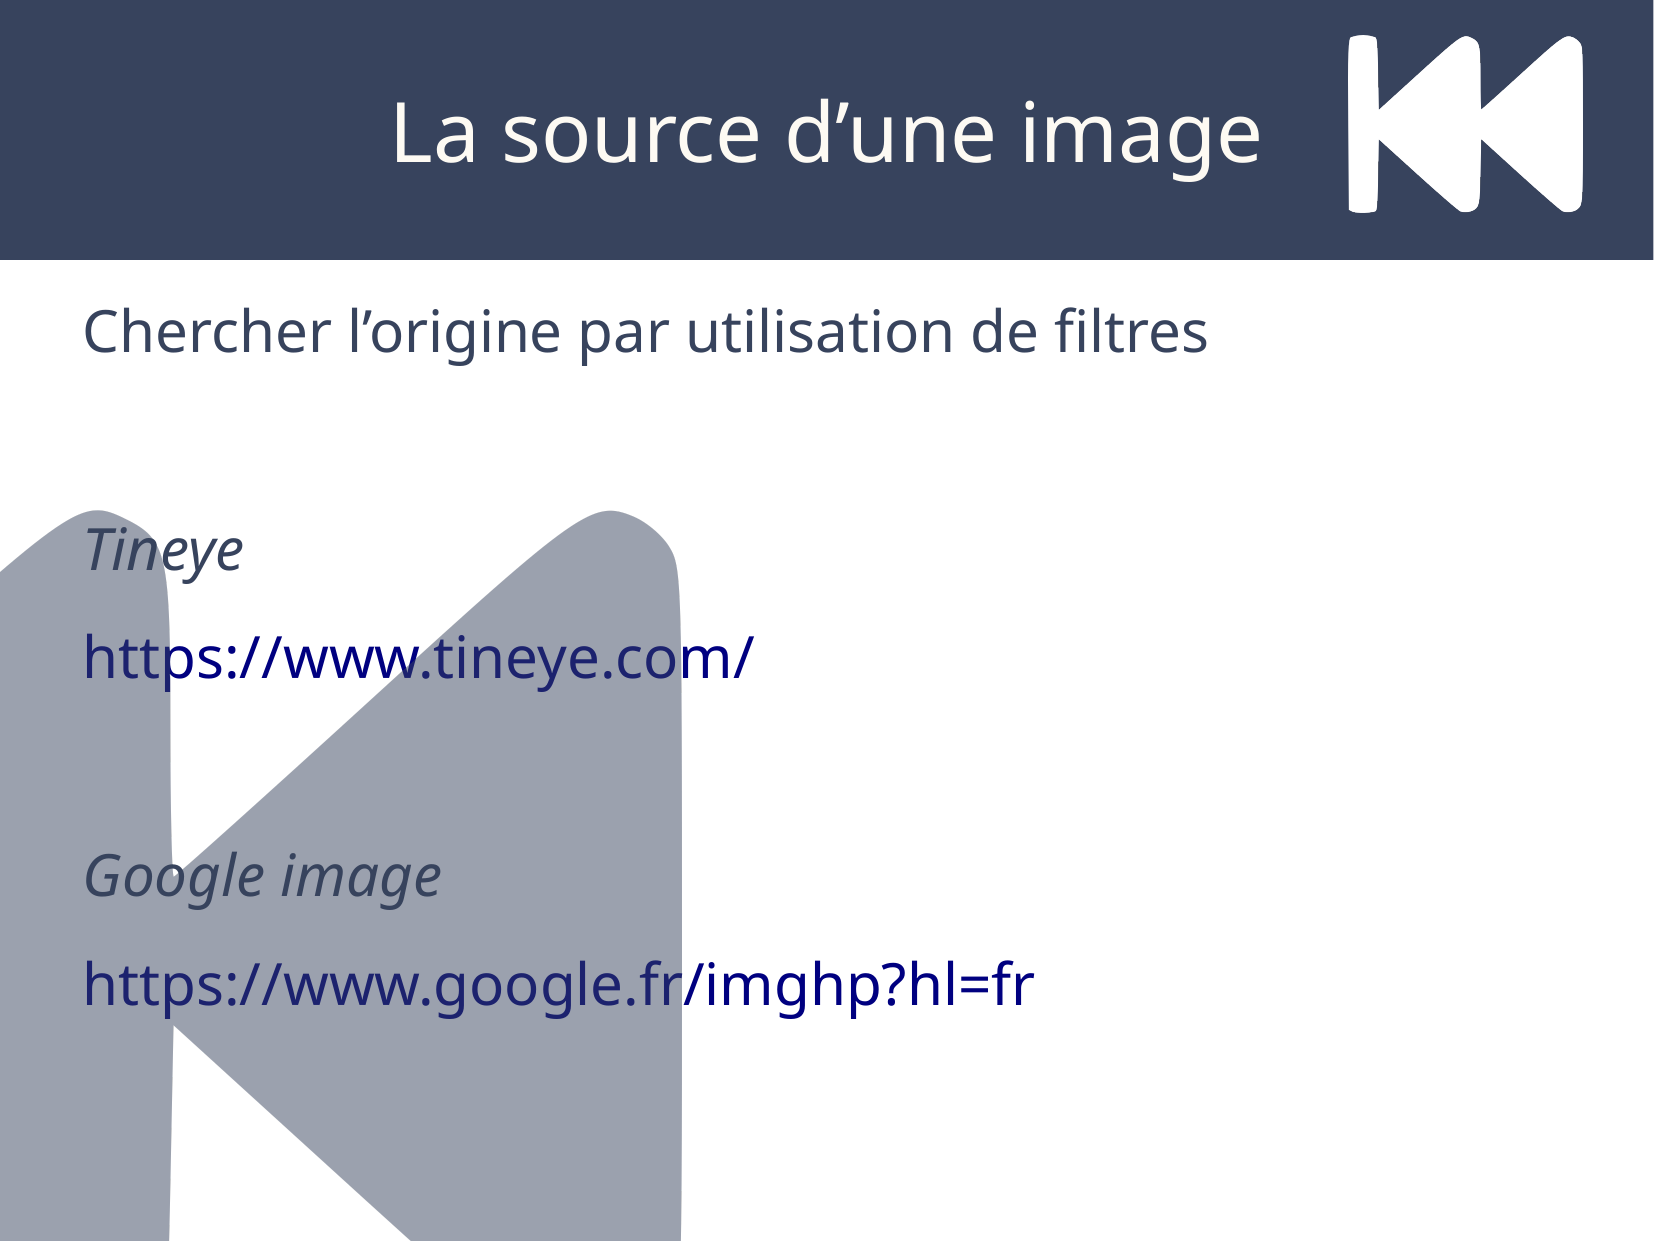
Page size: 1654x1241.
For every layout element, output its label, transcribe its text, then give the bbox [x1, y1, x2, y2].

list Chercher l’origine par utilisation de filtres Tineye https://www.tineye.com/ Google image https://www.google.fr/imghp?hl=fr [82, 290, 1571, 1170]
title La source d’une image [0, 0, 1654, 260]
picture [1348, 35, 1583, 213]
picture [0, 507, 682, 1241]
